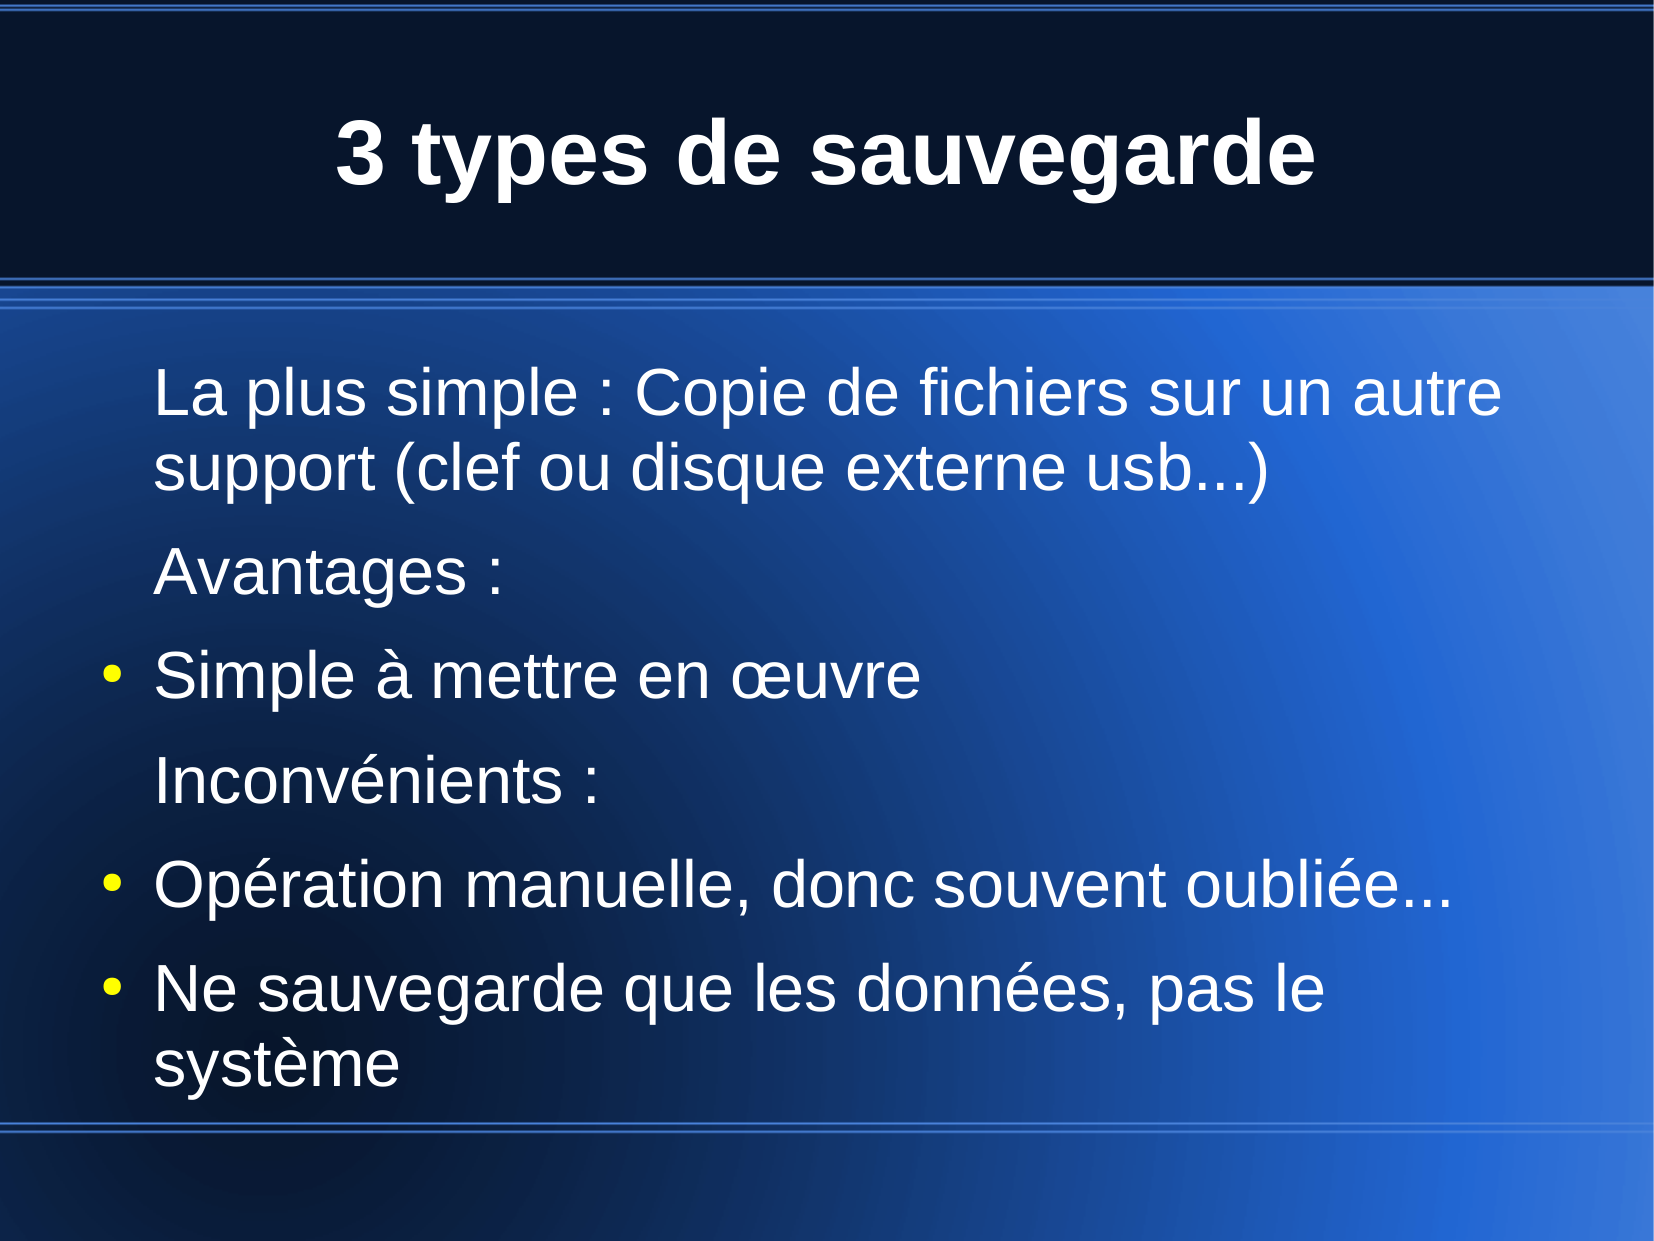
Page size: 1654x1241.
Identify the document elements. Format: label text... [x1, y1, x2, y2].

list La plus simple : Copie de fichiers sur un autre support (clef ou disque externe usb...) Avantages : Simple à mettre en œuvre Inconvénients : Opération manuelle, donc souvent oubliée... Ne sauvegarde que les données, pas le système [82, 355, 1571, 1206]
picture [0, 0, 1654, 1241]
title 3 types de sauvegarde [82, 49, 1571, 257]
